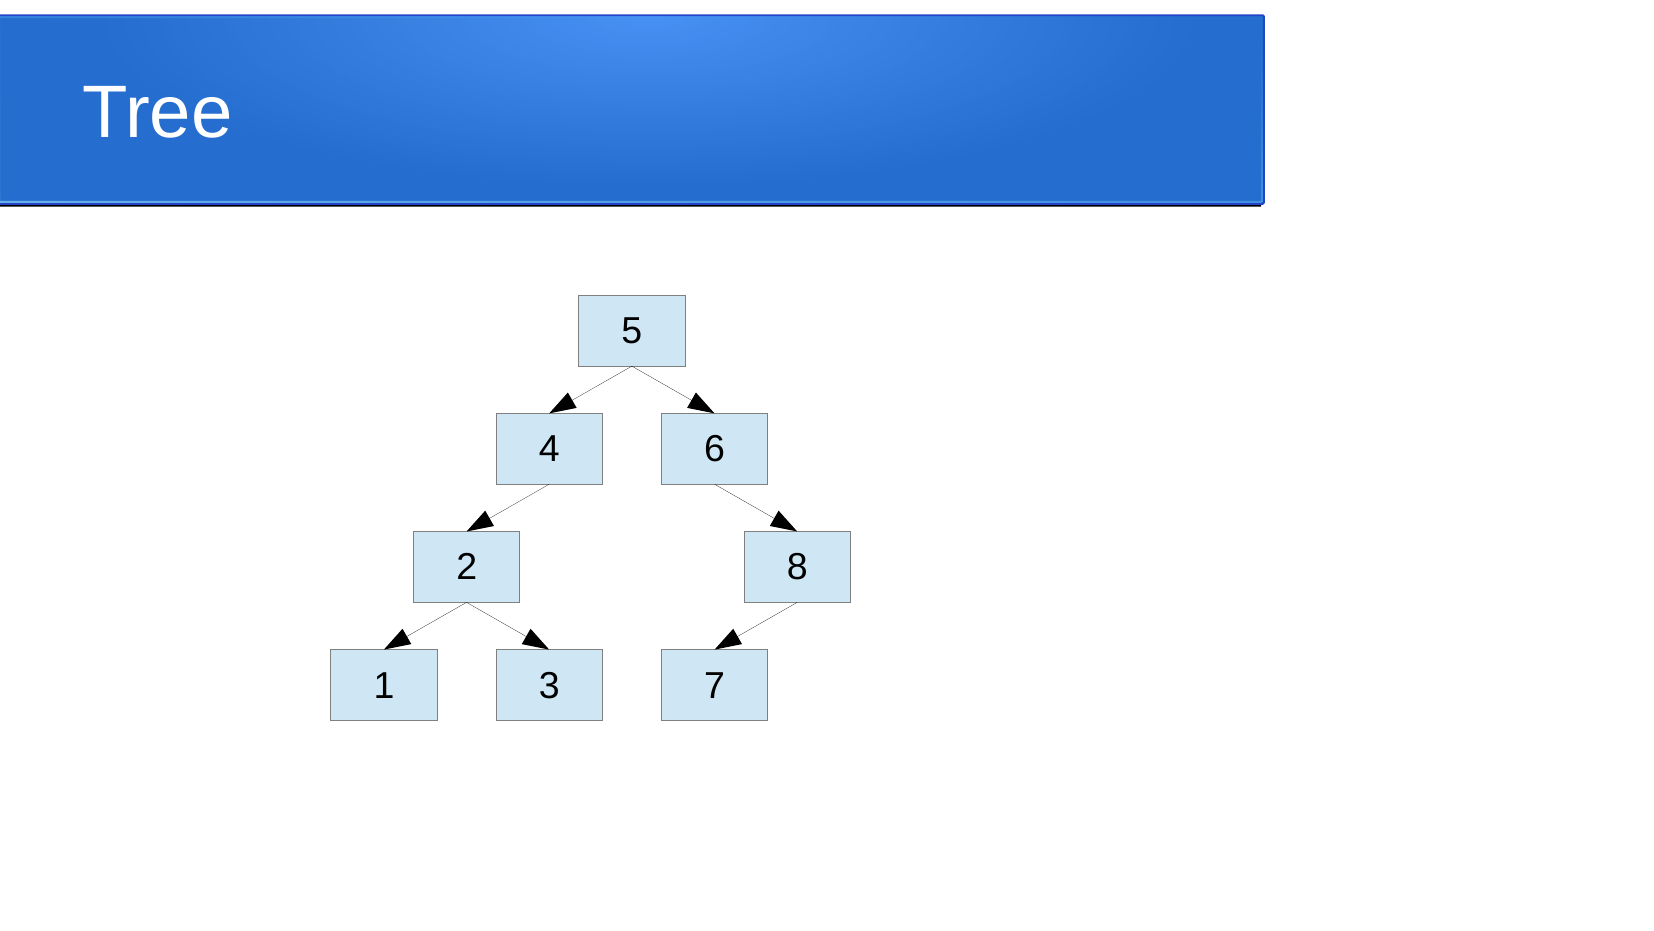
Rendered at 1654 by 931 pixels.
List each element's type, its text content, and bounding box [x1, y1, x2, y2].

text_box 6 [661, 413, 768, 485]
text_box 1 [330, 649, 438, 721]
text_box 4 [496, 413, 603, 485]
text_box 8 [744, 531, 851, 603]
title Tree [82, 35, 1235, 189]
text_box 3 [496, 649, 603, 721]
text_box 7 [661, 649, 768, 721]
text_box 5 [578, 295, 686, 367]
text_box 2 [413, 531, 520, 603]
